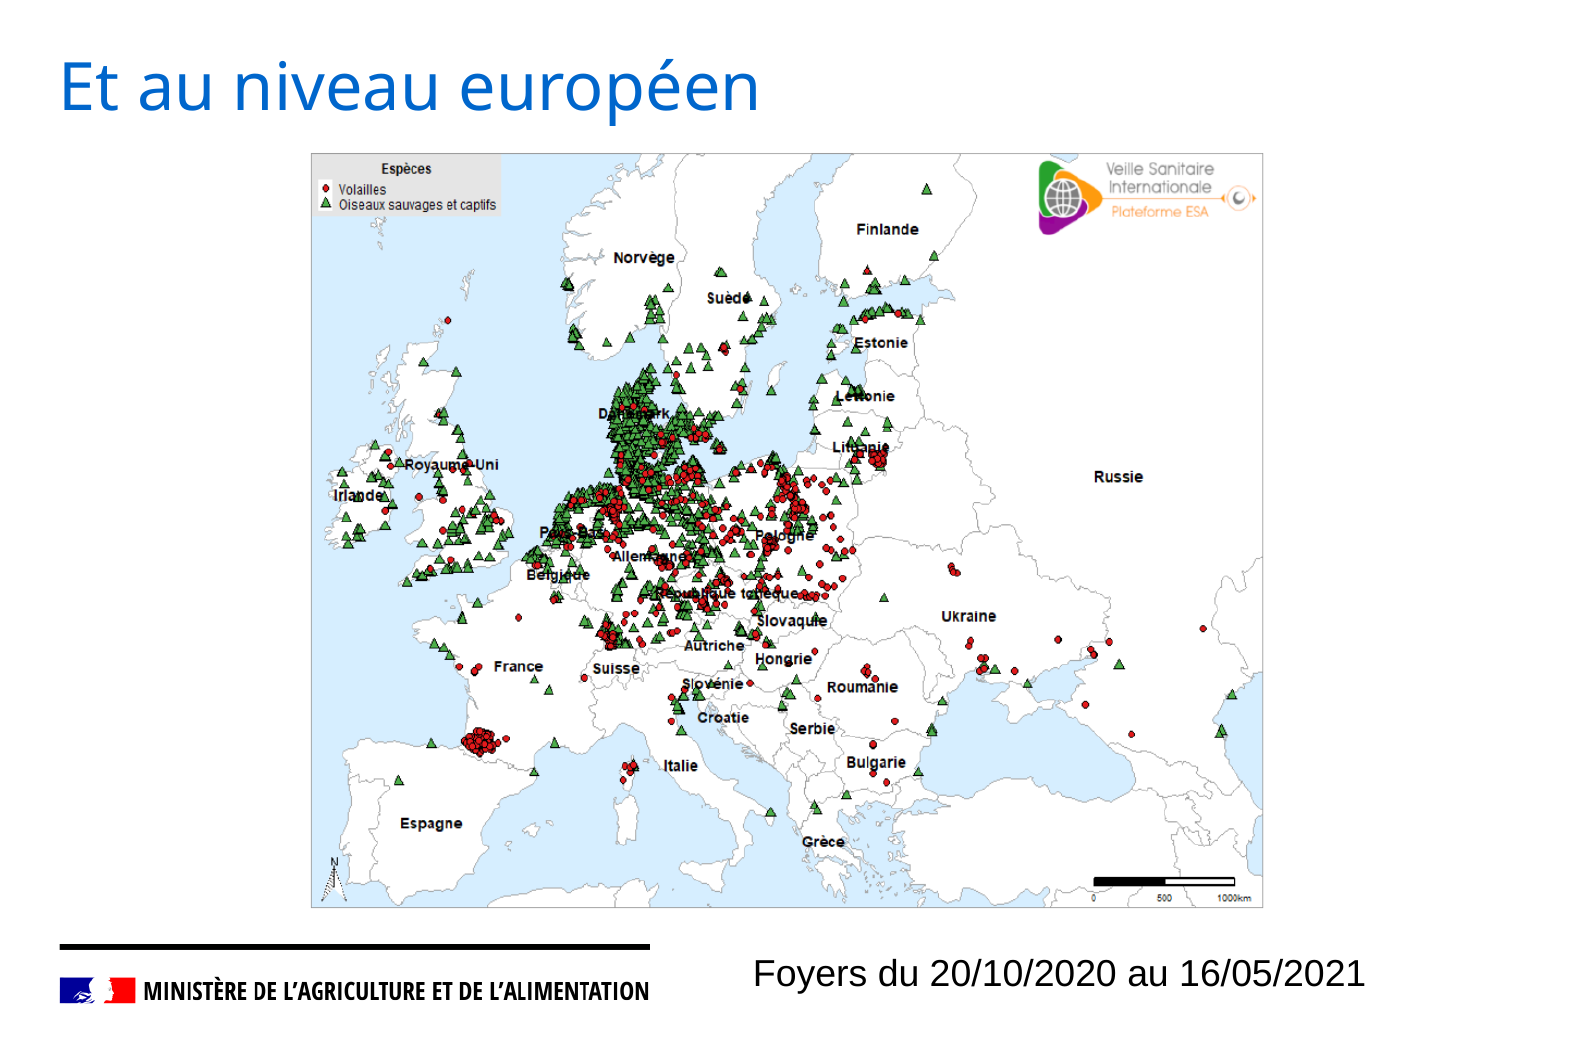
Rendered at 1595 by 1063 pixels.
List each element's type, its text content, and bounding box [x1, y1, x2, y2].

title Et au niveau européen [59, 0, 1536, 130]
picture [59, 944, 650, 1004]
text_box Foyers du 20/10/2020 au 16/05/2021 [738, 944, 1536, 1032]
picture [307, 145, 1270, 916]
